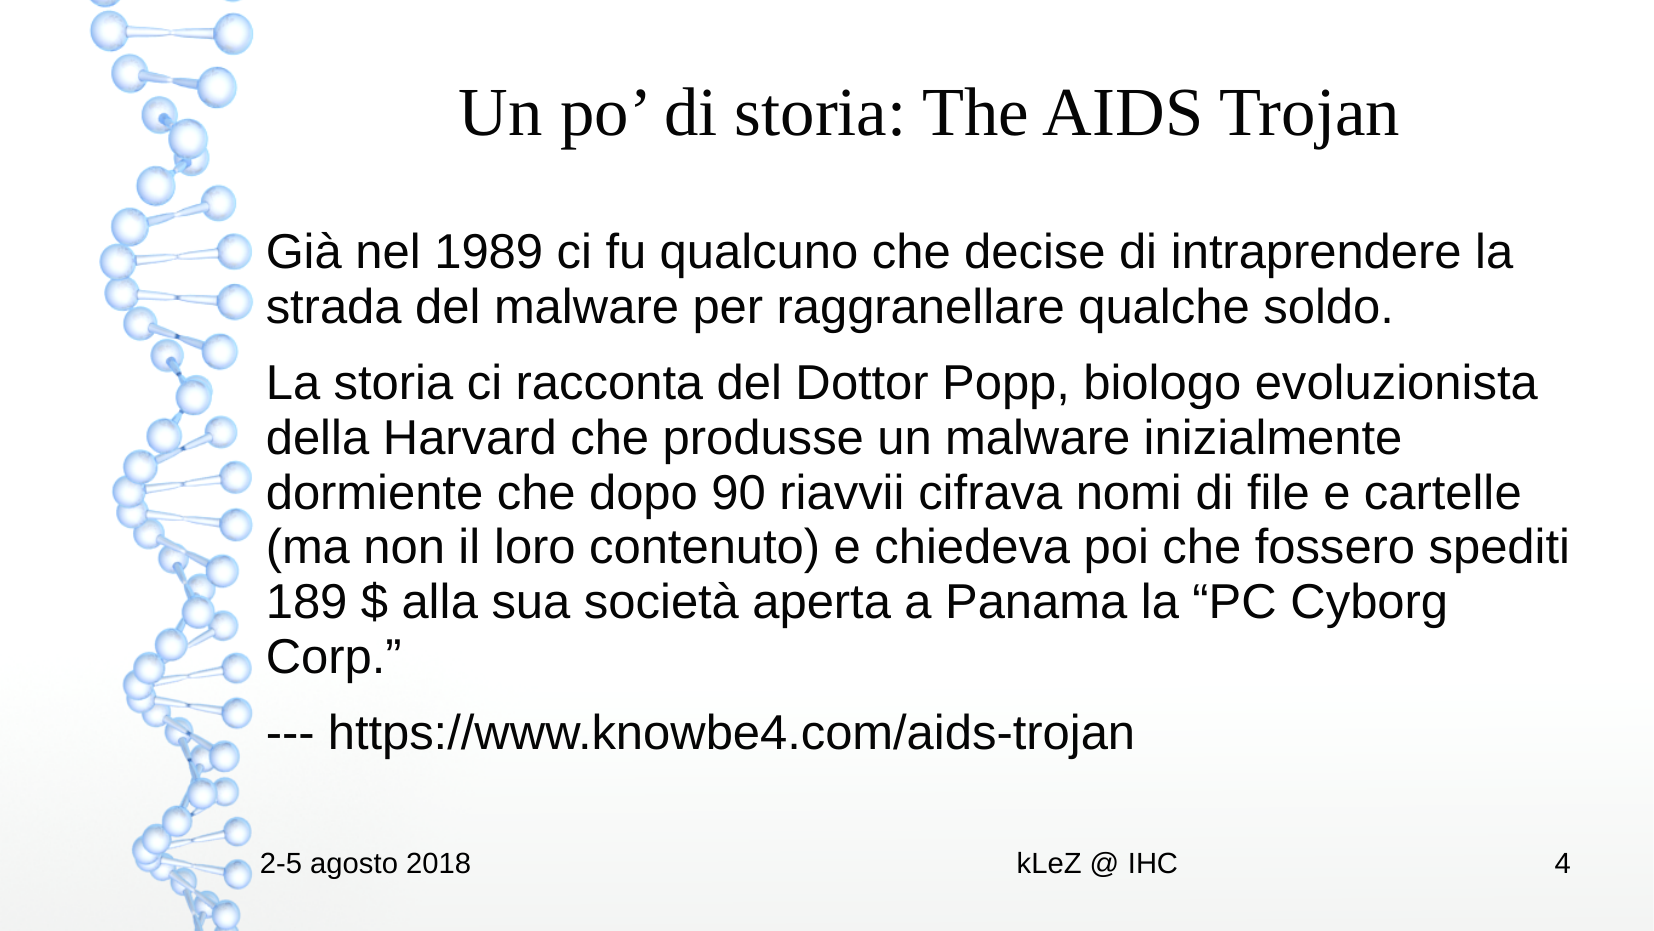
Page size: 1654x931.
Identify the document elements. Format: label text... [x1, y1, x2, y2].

title Un po’ di storia: The AIDS Trojan [265, 35, 1595, 189]
picture [0, 0, 1654, 931]
list Già nel 1989 ci fu qualcuno che decise di intraprendere la strada del malware per raggranellare qualche soldo. La storia ci racconta del Dottor Popp, biologo evoluzionista della Harvard che produsse un malware inizialmente dormiente che dopo 90 riavvii cifrava nomi di file e cartelle (ma non il loro contenuto) e chiedeva poi che fossero spediti 189 $ alla sua società aperta a Panama la “PC Cyborg Corp.” --- https://www.knowbe4.com/aids-trojan [265, 224, 1595, 764]
